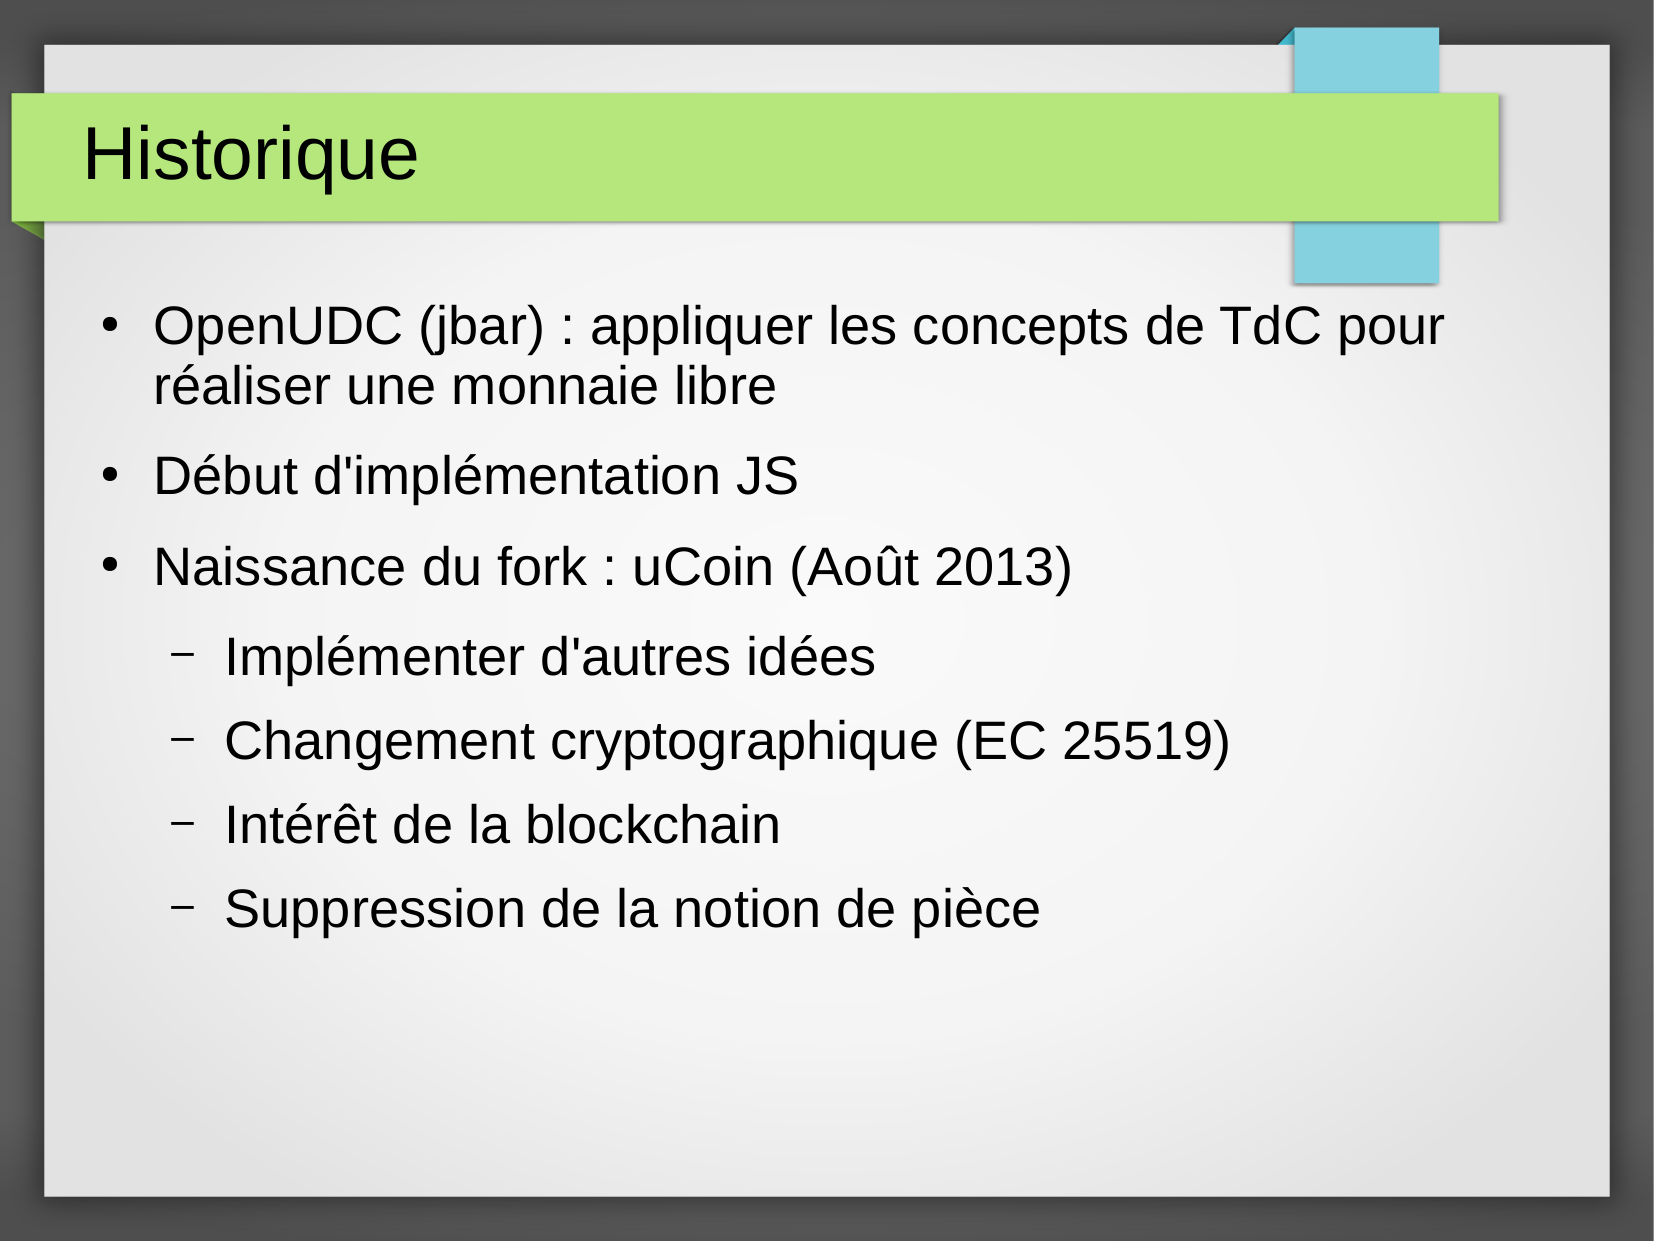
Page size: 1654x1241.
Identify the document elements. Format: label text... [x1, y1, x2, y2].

list OpenUDC (jbar) : appliquer les concepts de TdC pour réaliser une monnaie libre Début d'implémentation JS Naissance du fork : uCoin (Août 2013) Implémenter d'autres idées Changement cryptographique (EC 25519) Intérêt de la blockchain Suppression de la notion de pièce [82, 295, 1571, 1015]
title Historique [82, 94, 1264, 213]
picture [0, 0, 1654, 1241]
